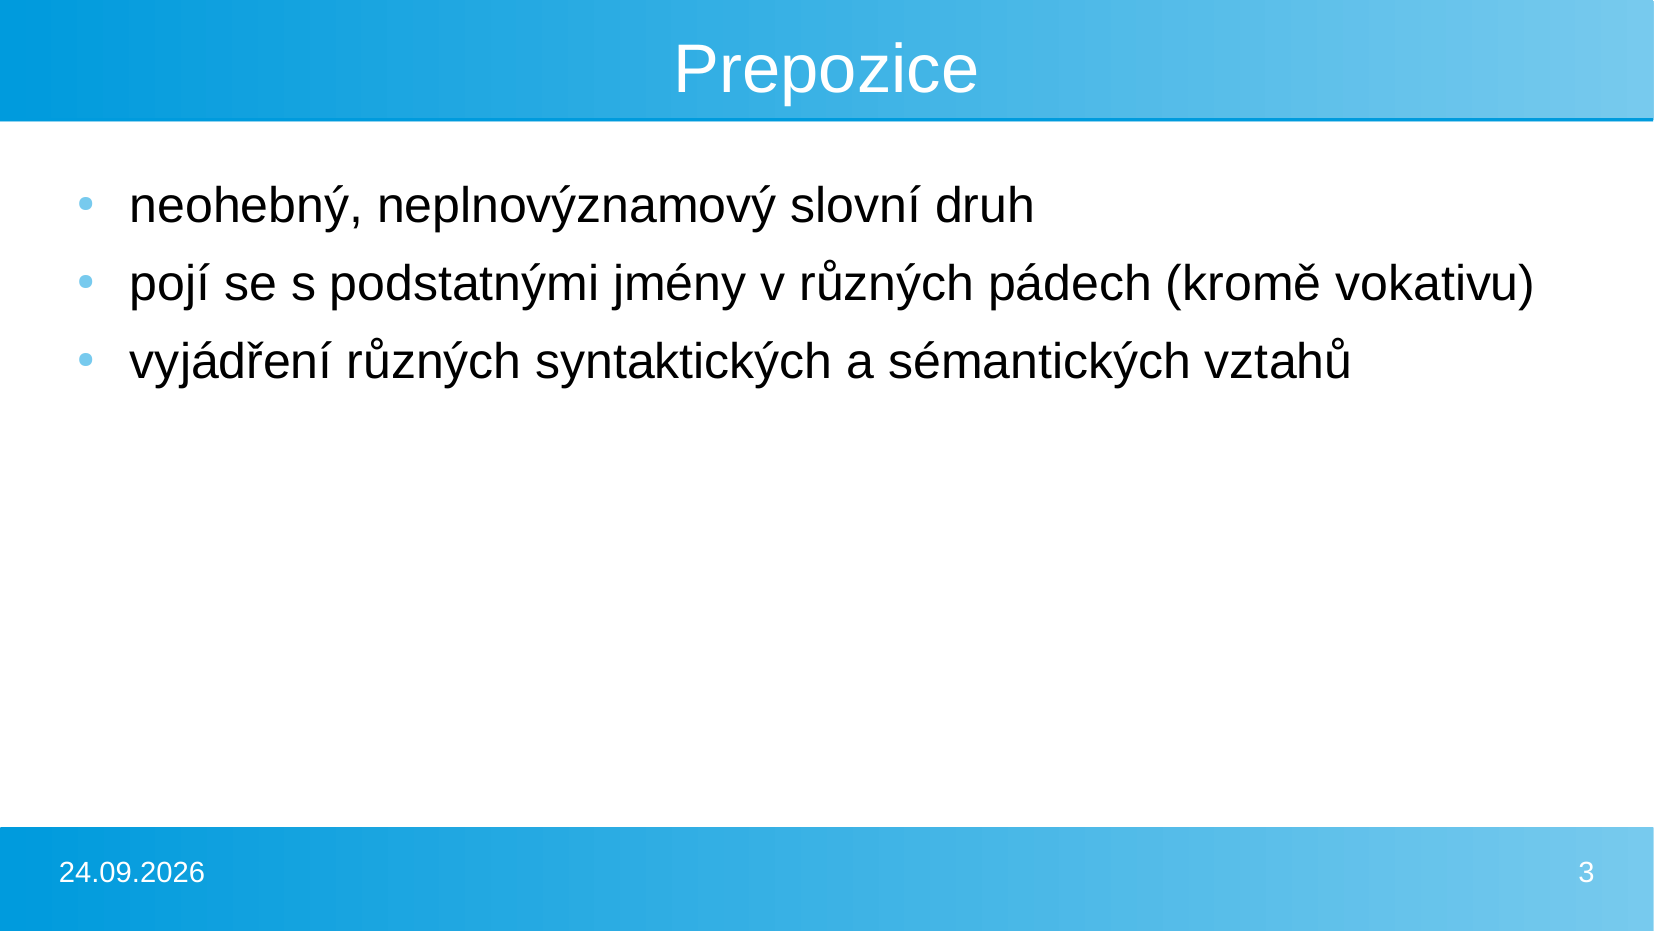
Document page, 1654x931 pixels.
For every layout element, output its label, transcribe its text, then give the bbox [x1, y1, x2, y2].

list neohebný, neplnovýznamový slovní druh pojí se s podstatnými jmény v různých pádech (kromě vokativu) vyjádření různých syntaktických a sémantických vztahů [59, 177, 1595, 768]
title Prepozice [59, 29, 1595, 108]
